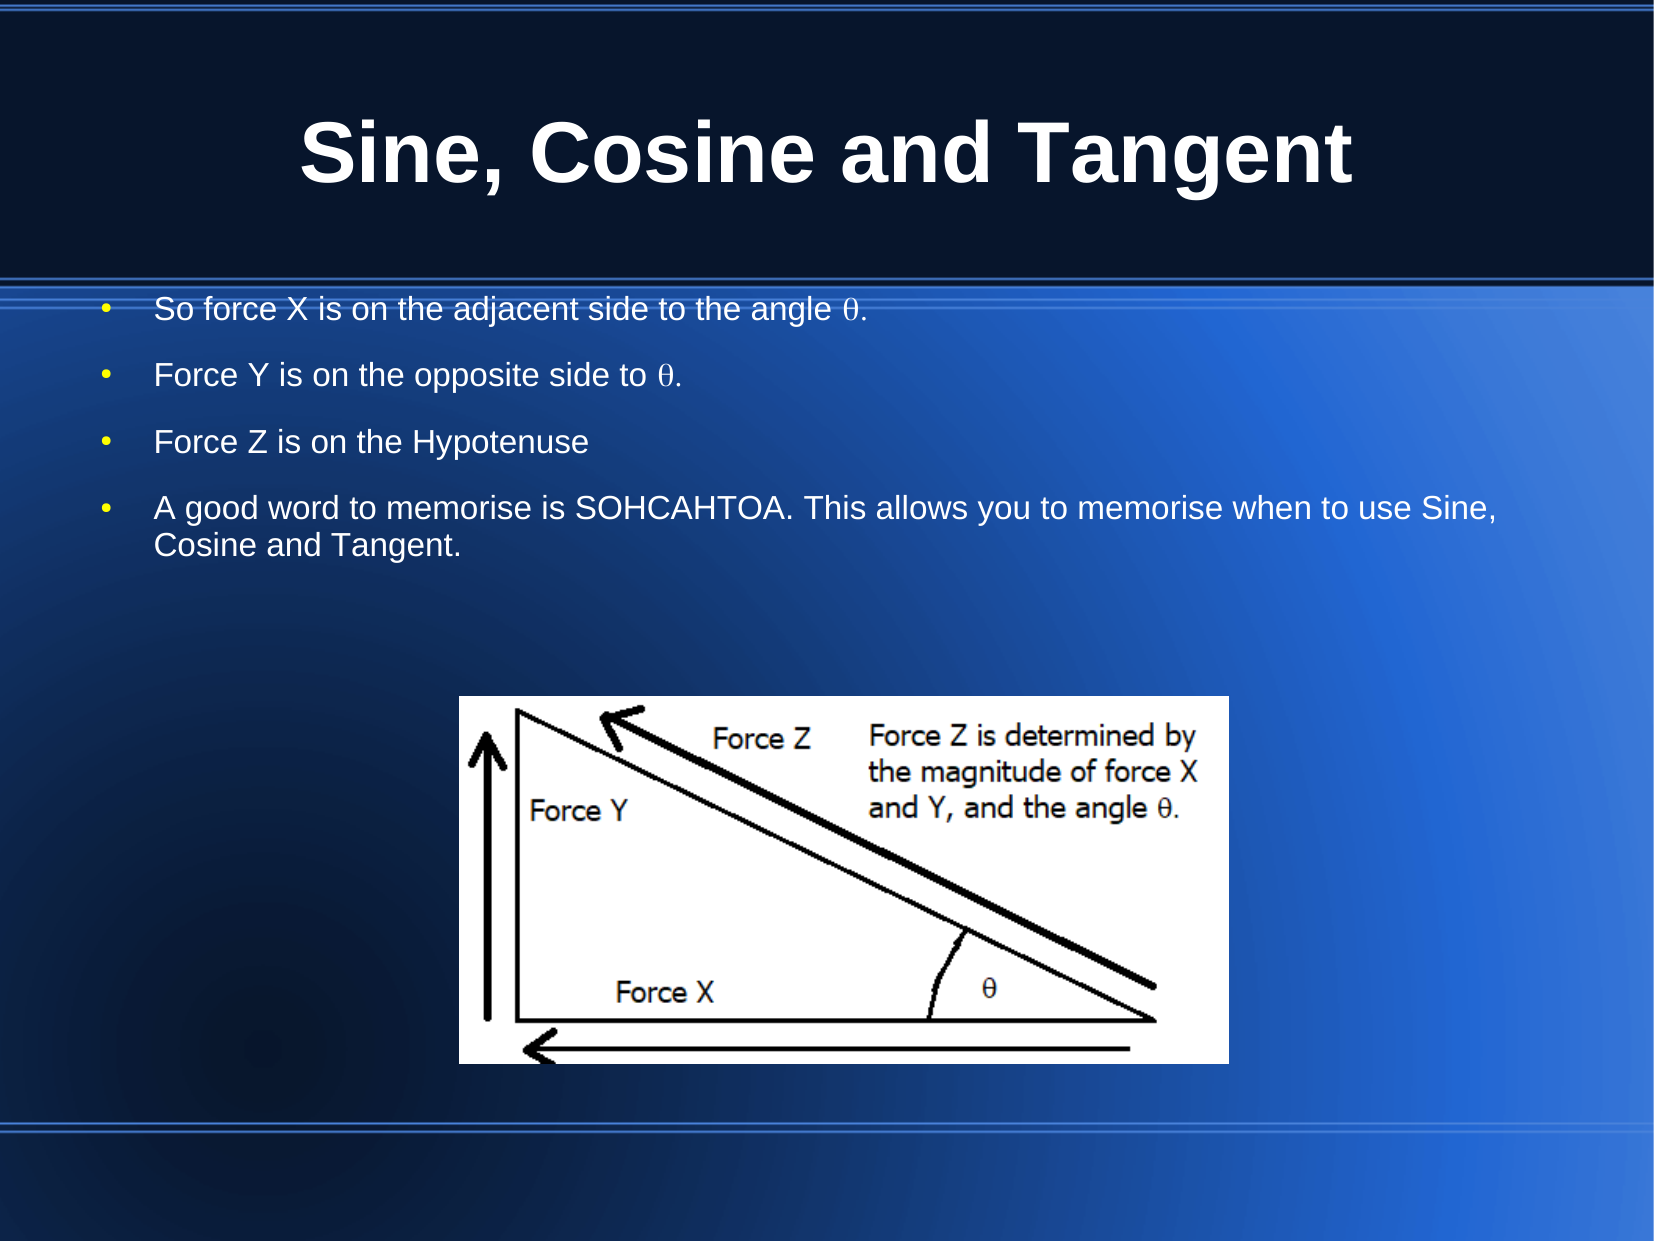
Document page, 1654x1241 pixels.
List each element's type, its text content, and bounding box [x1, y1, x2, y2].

list So force X is on the adjacent side to the angle q. Force Y is on the opposite side to q. Force Z is on the Hypotenuse A good word to memorise is SOHCAHTOA. This allows you to memorise when to use Sine, Cosine and Tangent. [82, 290, 1571, 1109]
picture [0, 0, 1654, 1241]
title Sine, Cosine and Tangent [82, 49, 1571, 257]
